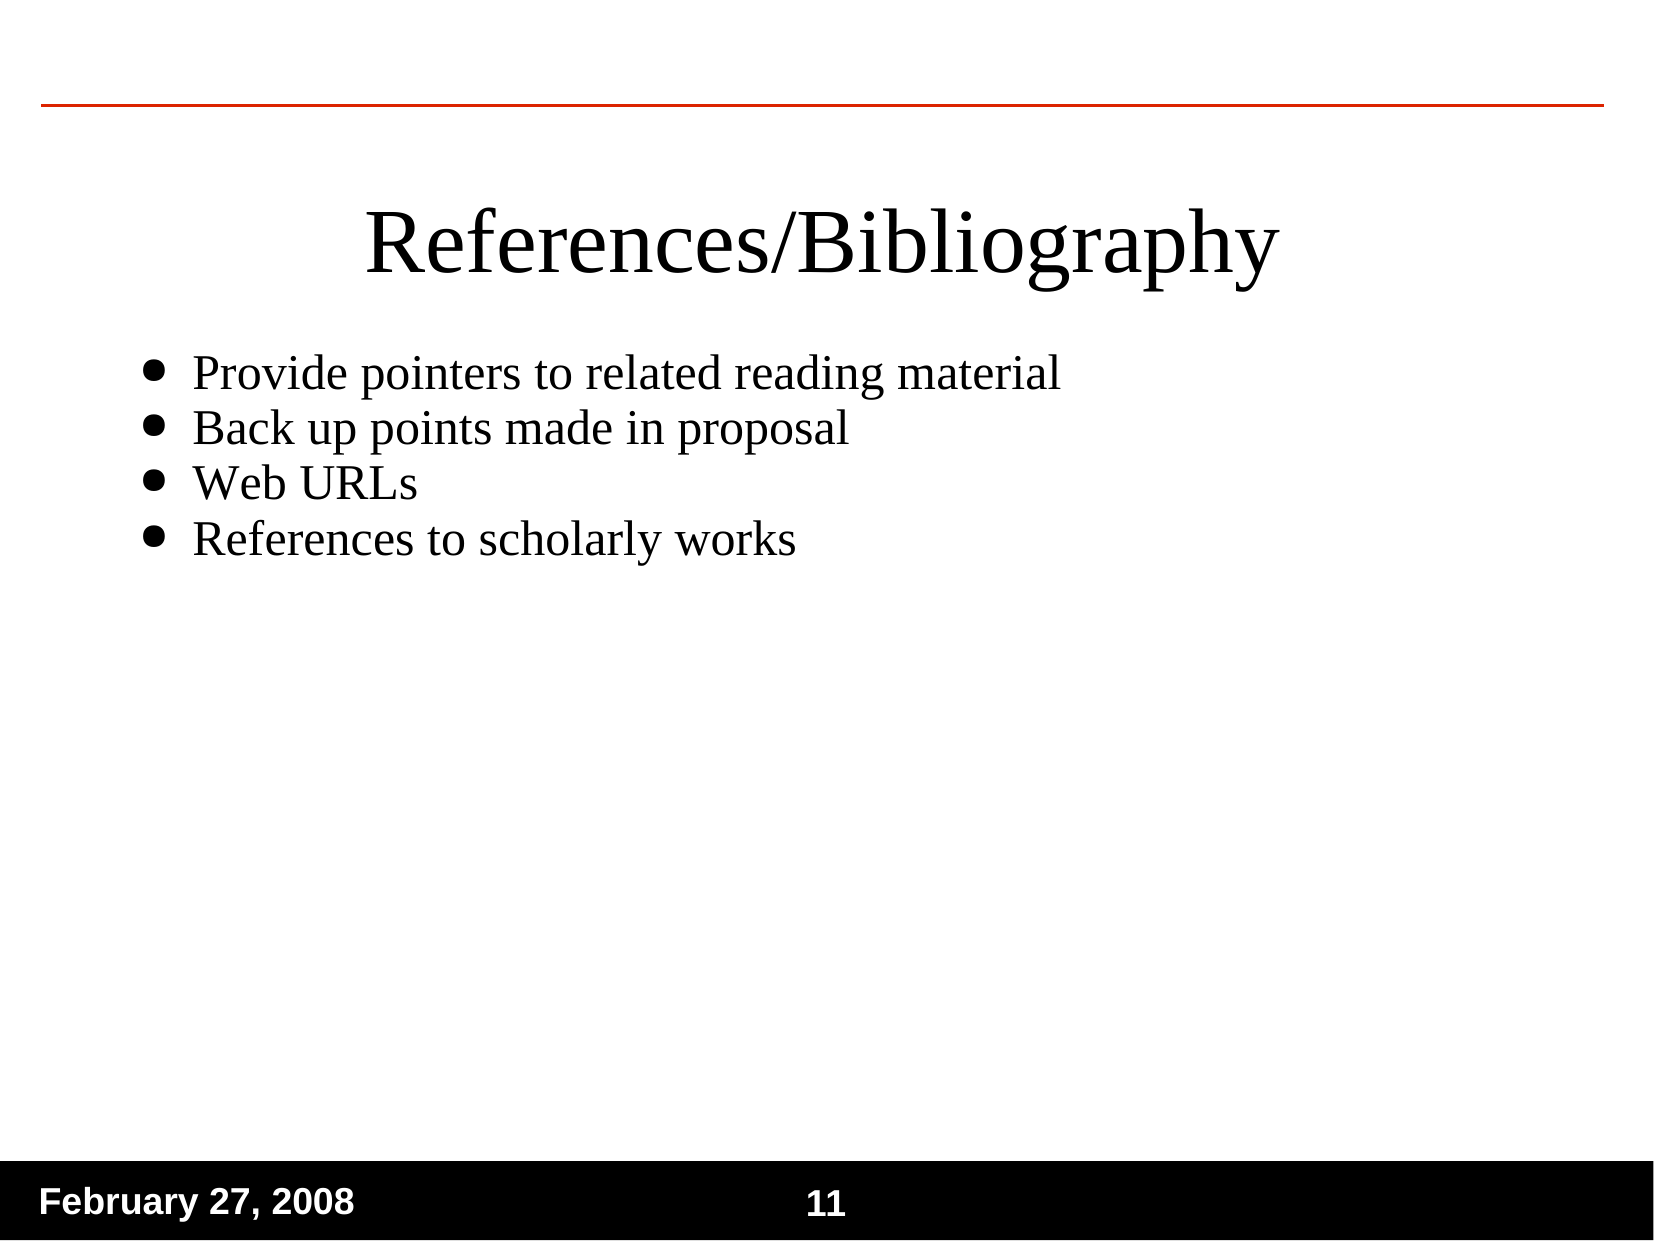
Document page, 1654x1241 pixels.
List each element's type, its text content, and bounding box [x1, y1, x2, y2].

list Provide pointers to related reading material Back up points made in proposal Web URLs References to scholarly works [121, 344, 1534, 1127]
title References/Bibliography [117, 137, 1530, 346]
